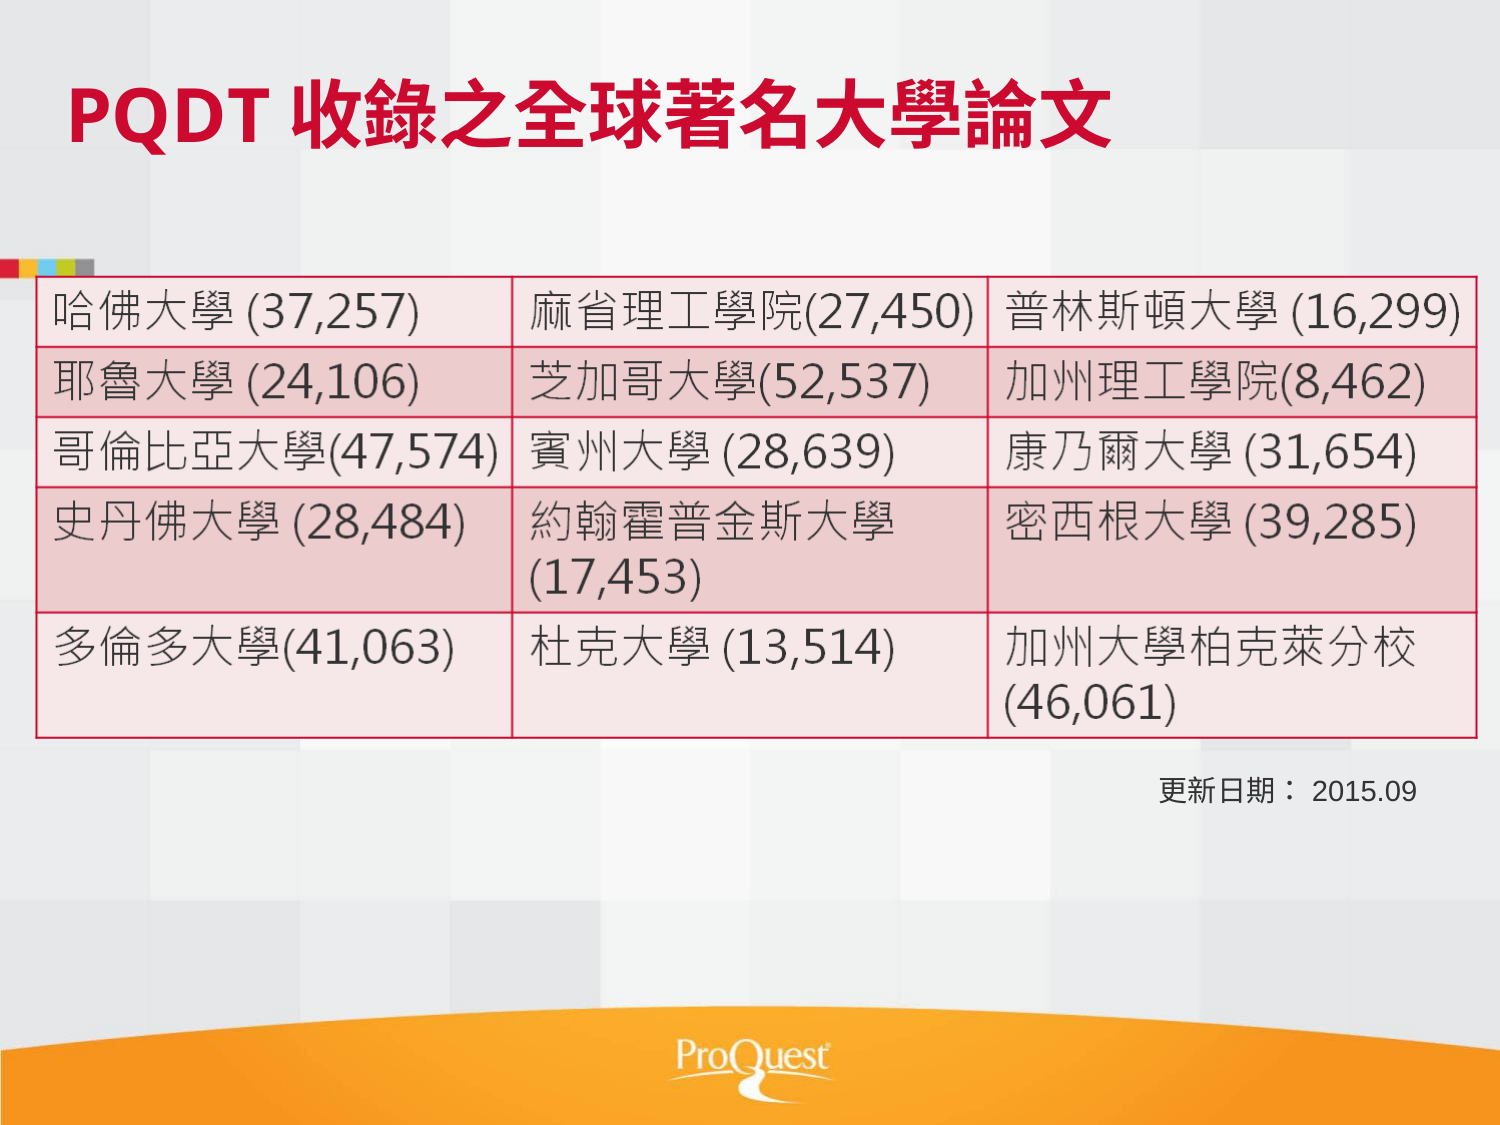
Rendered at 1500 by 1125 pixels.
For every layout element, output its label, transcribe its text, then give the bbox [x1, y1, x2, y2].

picture [25, 265, 1488, 751]
title PQDT收錄之全球著名大學論文 [50, 24, 1226, 200]
text_box 更新日期：2015.09 [1143, 764, 1457, 816]
